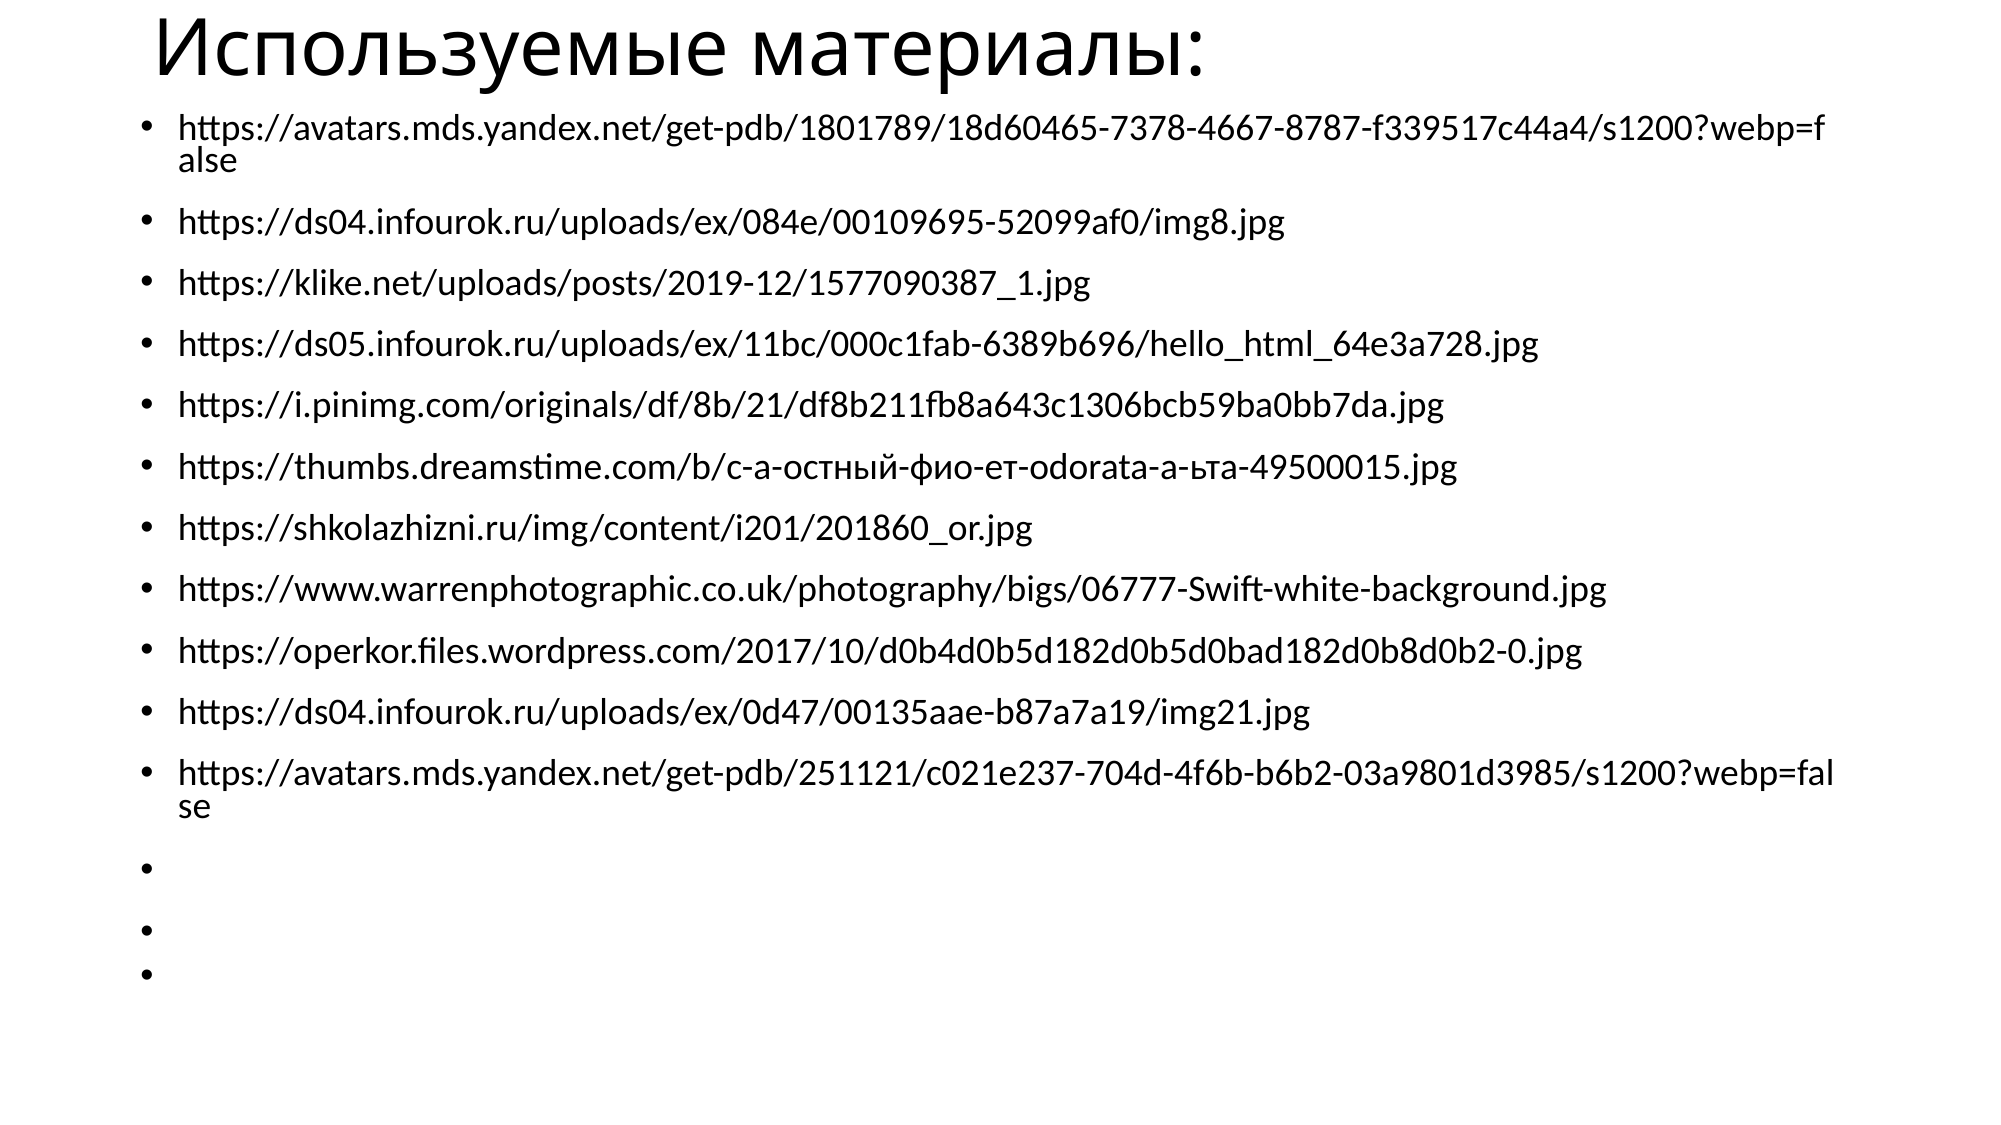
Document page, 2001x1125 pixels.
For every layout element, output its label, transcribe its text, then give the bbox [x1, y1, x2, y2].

title Используемые материалы: [137, 0, 1863, 101]
list https://avatars.mds.yandex.net/get-pdb/1801789/18d60465-7378-4667-8787-f339517c44a4/s1200?webp=false https://ds04.infourok.ru/uploads/ex/084e/00109695-52099af0/img8.jpg https://klike.net/uploads/posts/2019-12/1577090387_1.jpg https://ds05.infourok.ru/uploads/ex/11bc/000c1fab-6389b696/hello_html_64e3a728.jpg https://i.pinimg.com/originals/df/8b/21/df8b211fb8a643c1306bcb59ba0bb7da.jpg https://thumbs.dreamstime.com/b/с-а-остный-фио-ет-odorata-а-ьта-49500015.jpg https://shkolazhizni.ru/img/content/i201/201860_or.jpg https://www.warrenphotographic.co.uk/photography/bigs/06777-Swift-white-background.jpg https://operkor.files.wordpress.com/2017/10/d0b4d0b5d182d0b5d0bad182d0b8d0b2-0.jpg https://ds04.infourok.ru/uploads/ex/0d47/00135aae-b87a7a19/img21.jpg https://avatars.mds.yandex.net/get-pdb/251121/c021e237-704d-4f6b-b6b2-03a9801d3985/s1200?webp=false [125, 100, 1851, 777]
